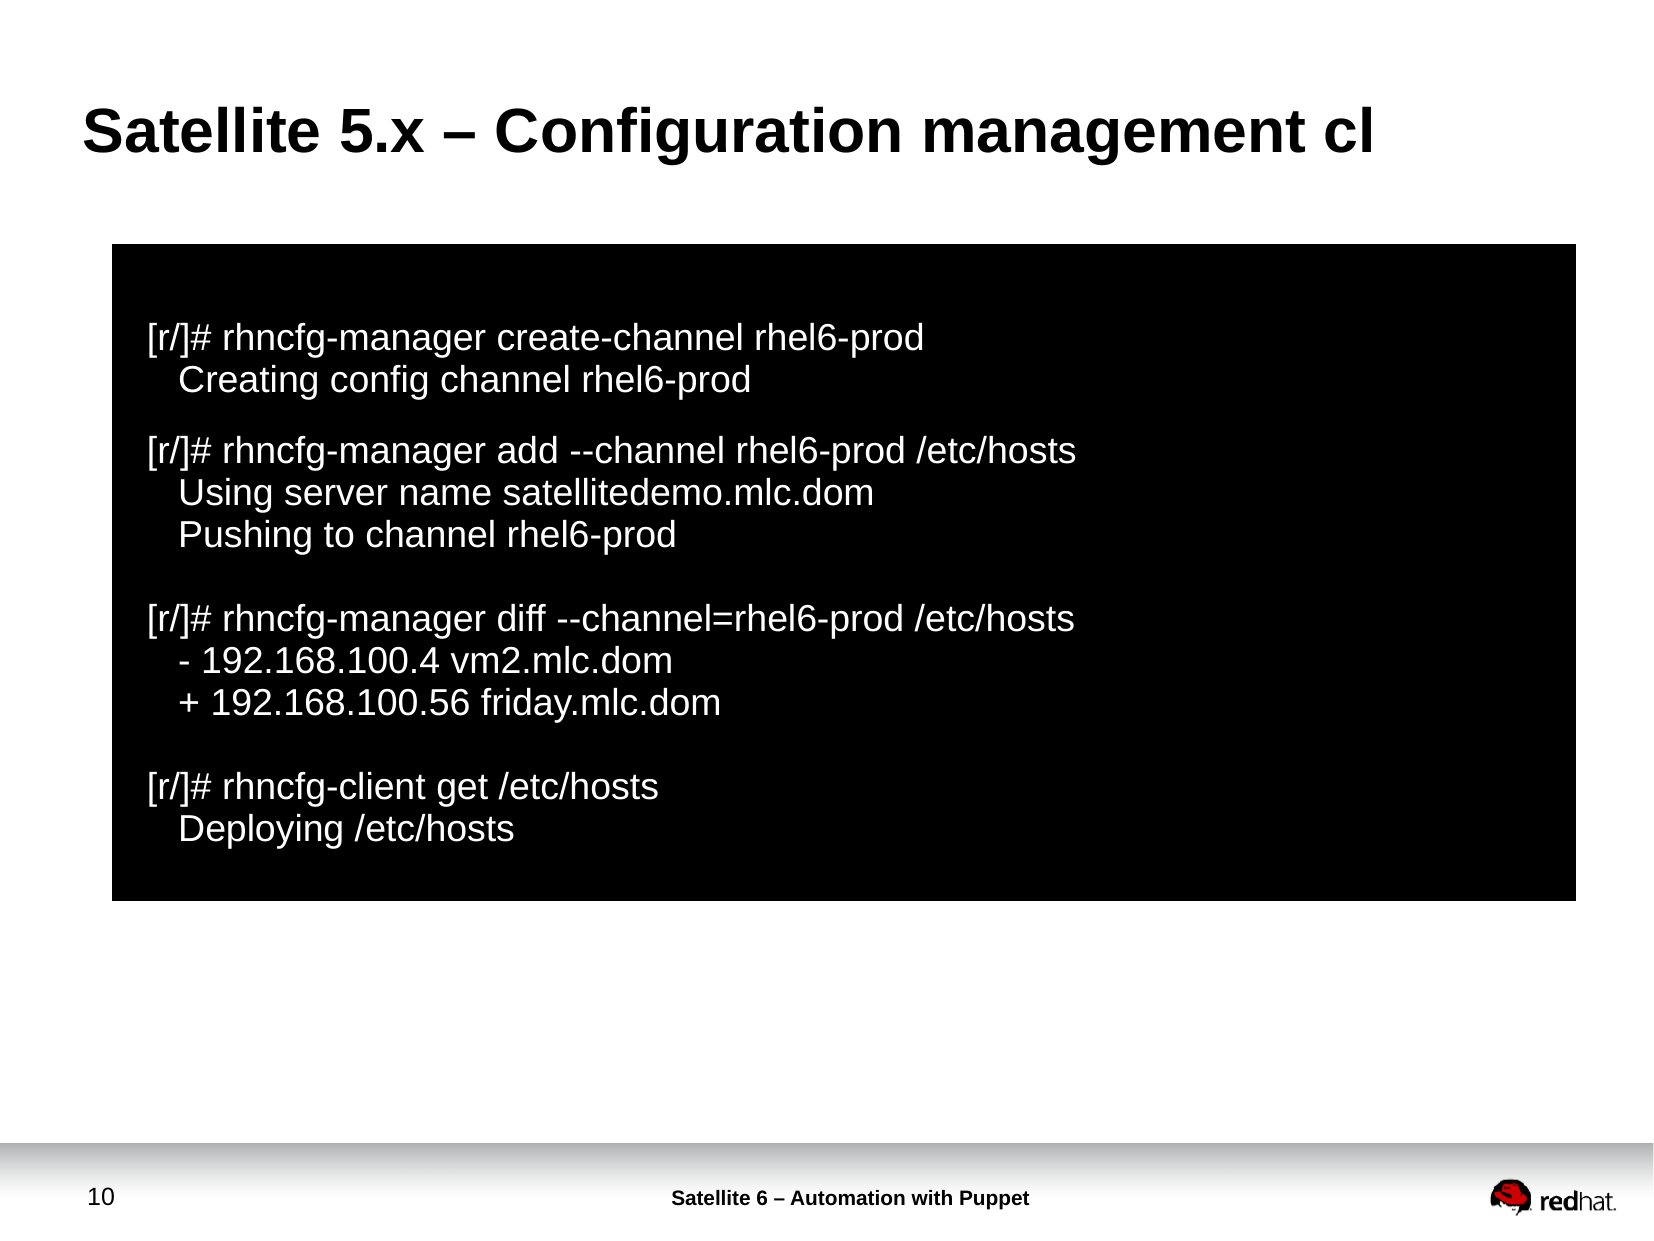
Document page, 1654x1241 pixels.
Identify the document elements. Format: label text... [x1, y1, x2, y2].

list [r/]# rhncfg-manager create-channel rhel6-prod Creating config channel rhel6-prod [r/]# rhncfg-manager add --channel rhel6-prod /etc/hosts Using server name satellitedemo.mlc.dom Pushing to channel rhel6-prod [r/]# rhncfg-manager diff --channel=rhel6-prod /etc/hosts - 192.168.100.4 vm2.mlc.dom + 192.168.100.56 friday.mlc.dom [r/]# rhncfg-client get /etc/hosts Deploying /etc/hosts [86, 244, 1576, 1039]
picture [0, 1143, 1654, 1241]
title Satellite 5.x – Configuration management cl [82, 37, 1571, 226]
